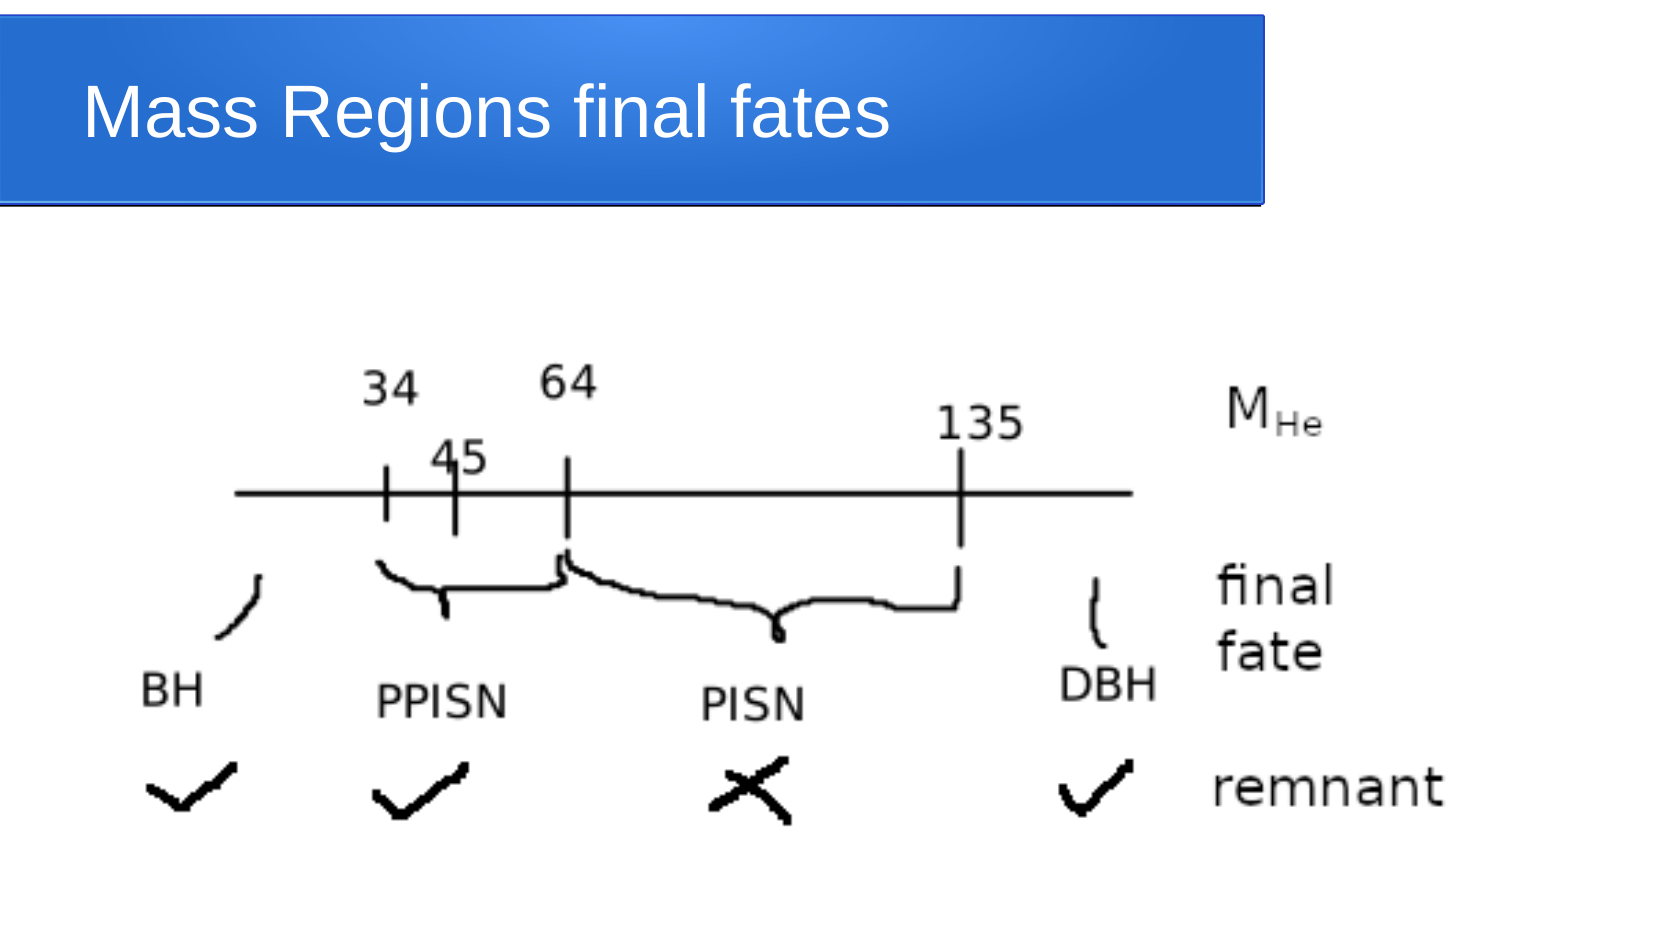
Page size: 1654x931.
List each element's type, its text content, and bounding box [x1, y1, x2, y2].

picture [103, 299, 1454, 841]
title Mass Regions final fates [82, 35, 1235, 189]
